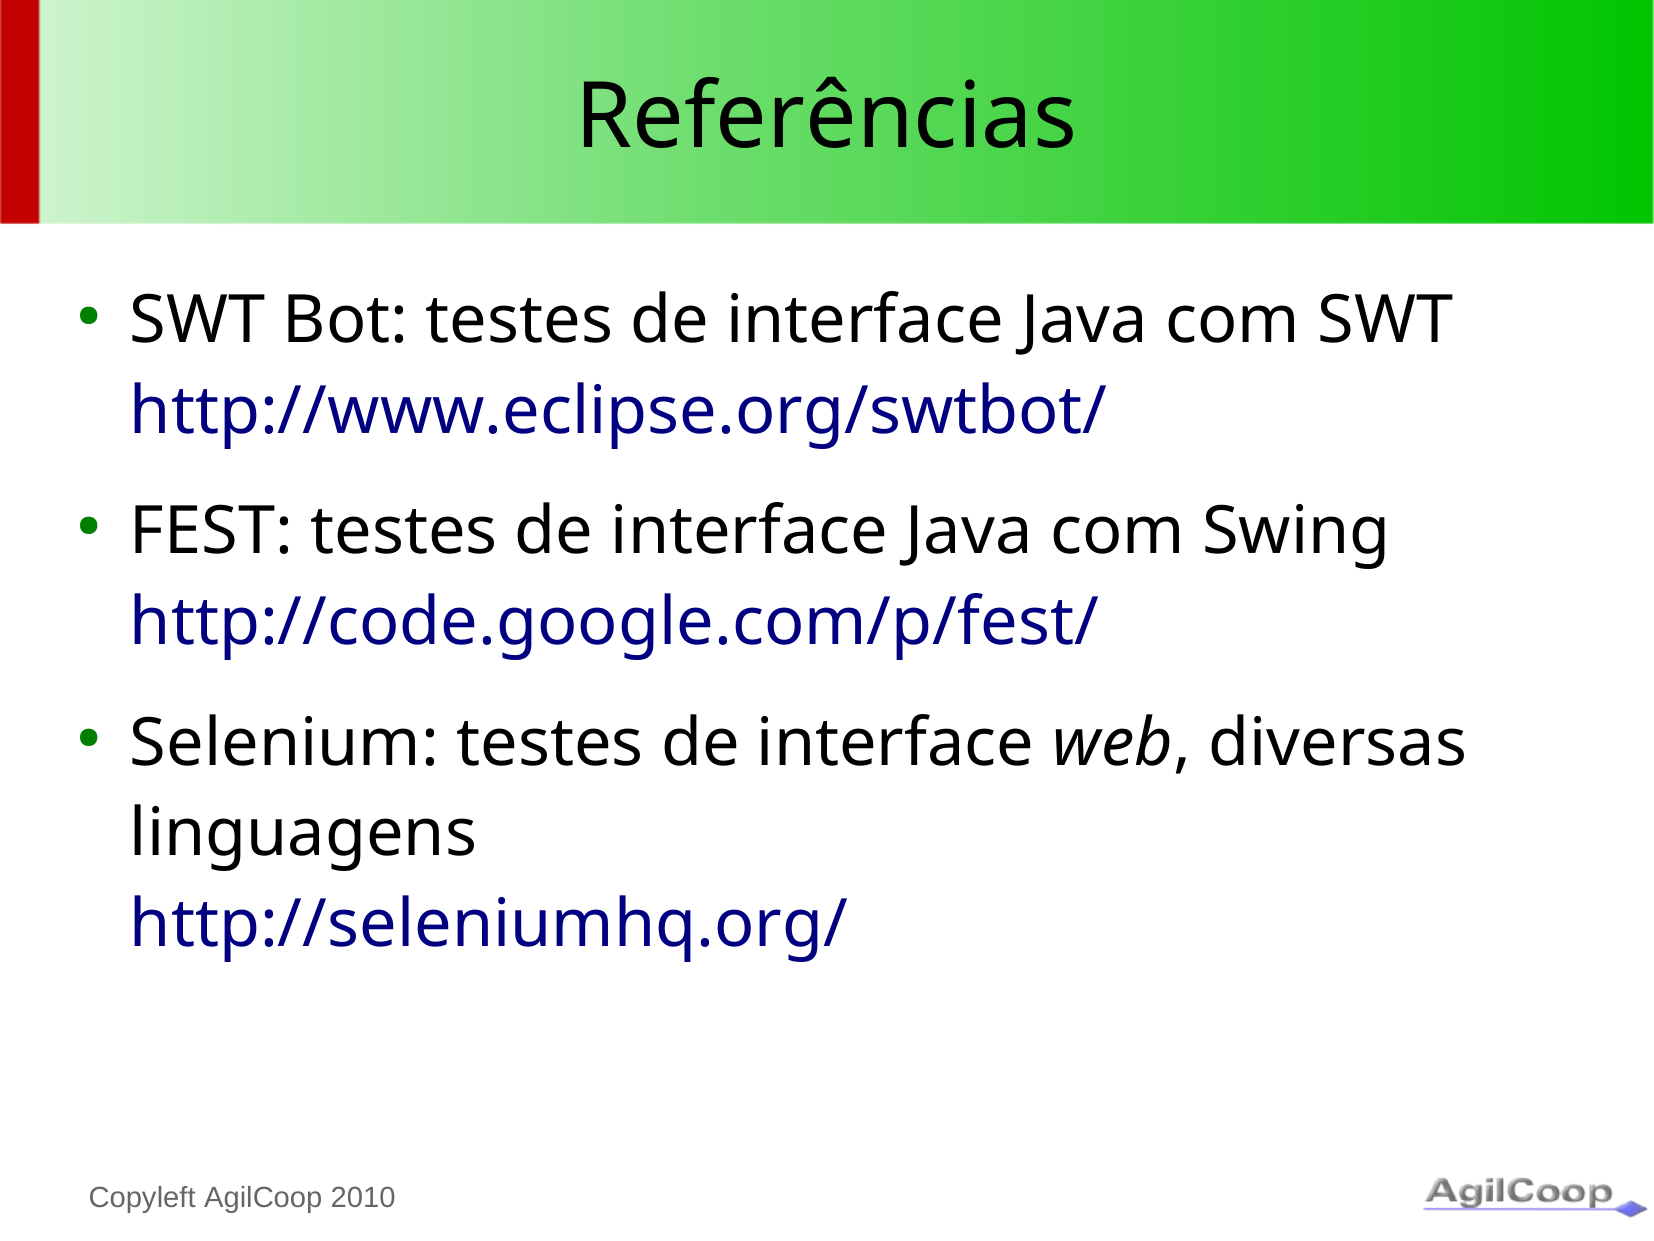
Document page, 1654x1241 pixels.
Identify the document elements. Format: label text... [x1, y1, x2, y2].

title Referências [82, 8, 1571, 216]
list SWT Bot: testes de interface Java com SWT http://www.eclipse.org/swtbot/ FEST: testes de interface Java com Swing http://code.google.com/p/fest/ Selenium: testes de interface web, diversas linguagens http://seleniumhq.org/ [59, 271, 1607, 1108]
picture [0, 0, 1654, 1241]
